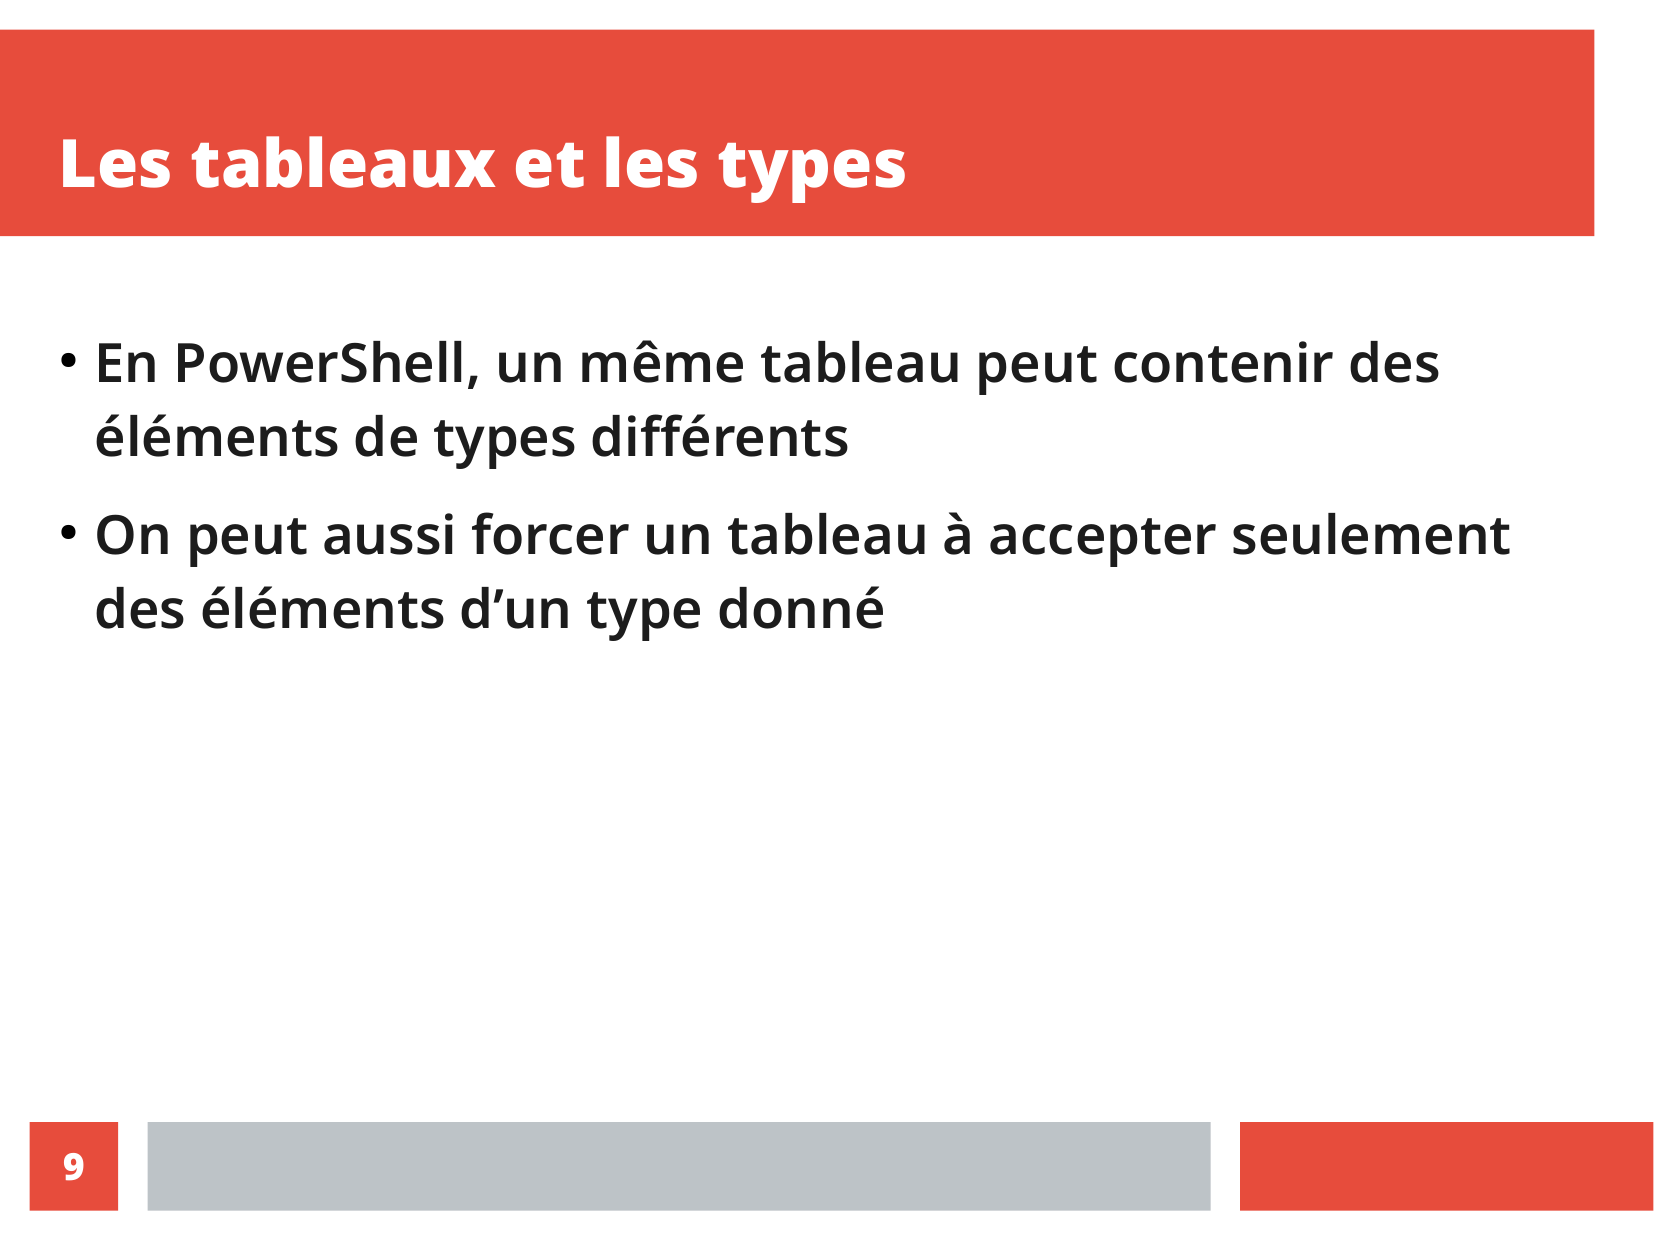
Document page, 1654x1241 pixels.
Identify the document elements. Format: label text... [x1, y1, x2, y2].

list En PowerShell, un même tableau peut contenir des éléments de types différents On peut aussi forcer un tableau à accepter seulement des éléments d’un type donné [59, 324, 1565, 1093]
title Les tableaux et les types [59, 59, 1595, 207]
